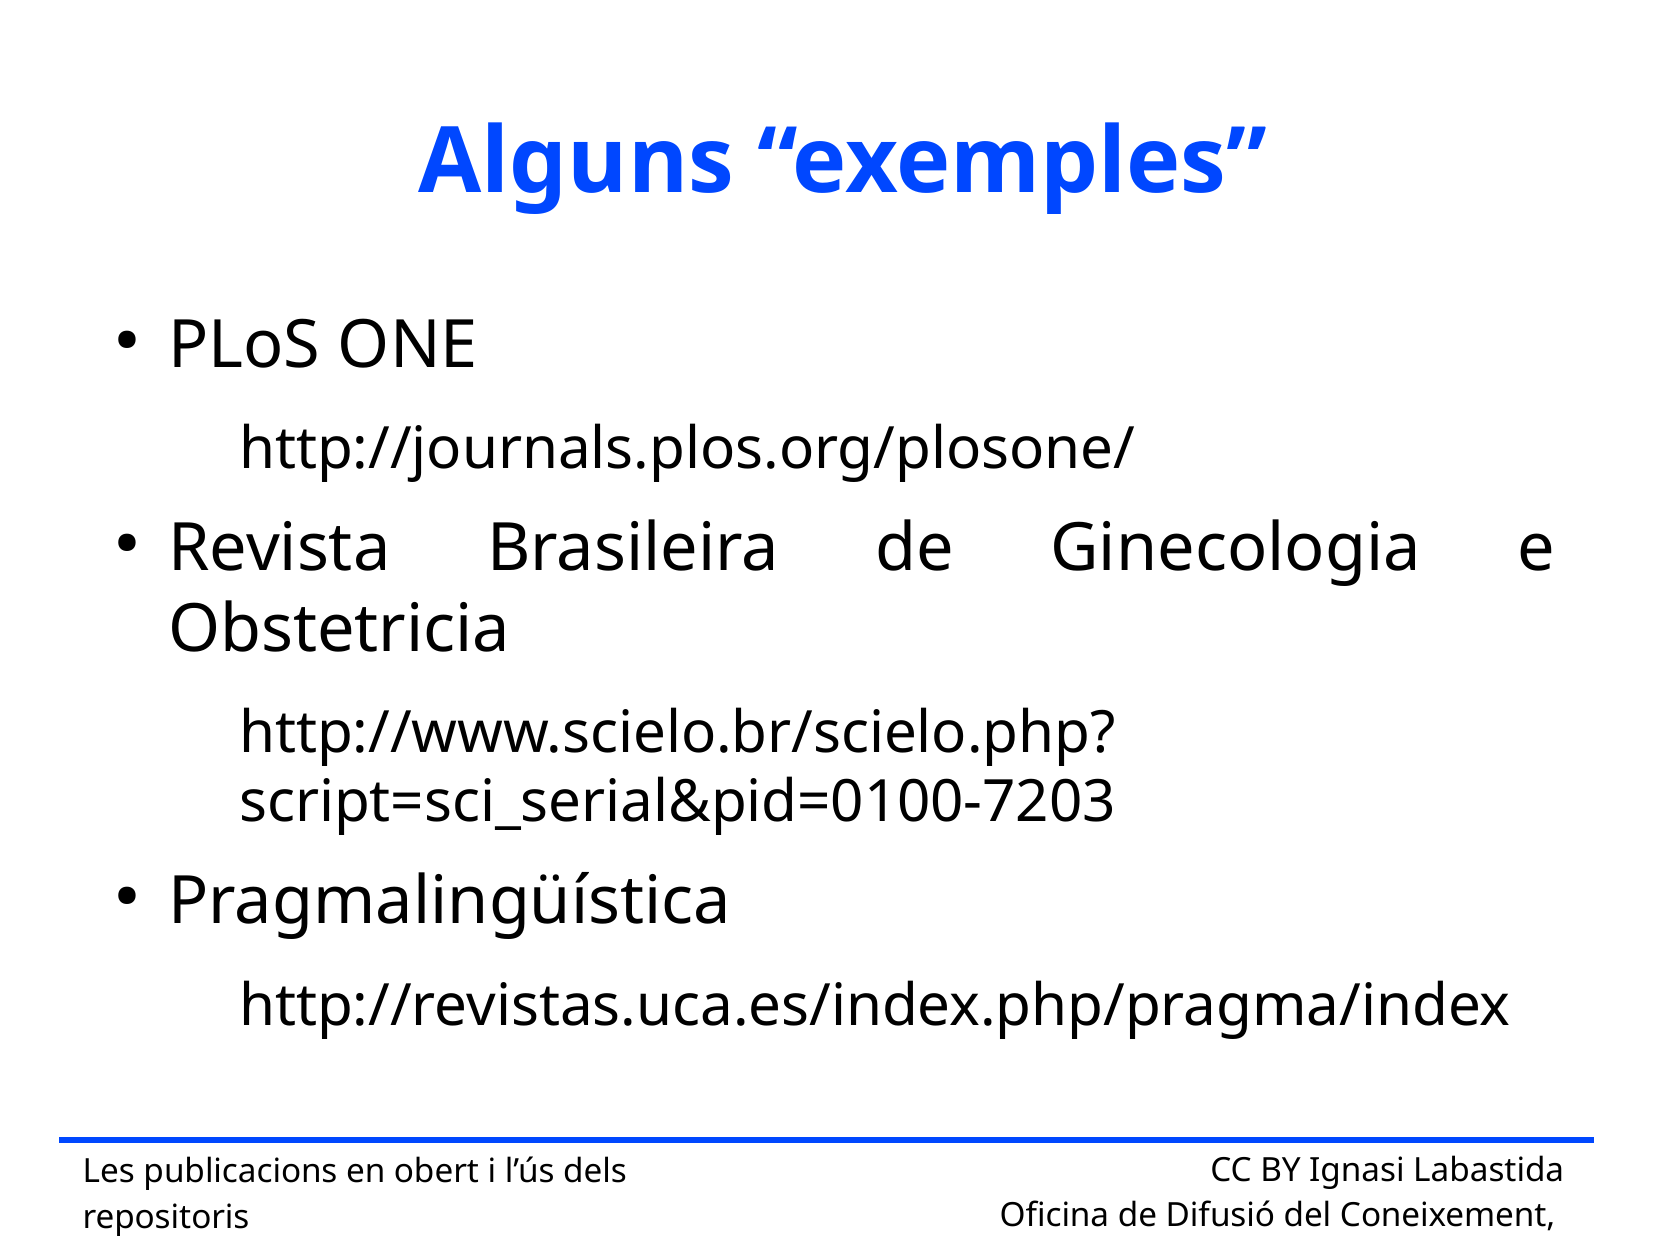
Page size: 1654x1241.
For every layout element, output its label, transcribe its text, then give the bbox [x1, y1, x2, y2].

list PLoS ONE http://journals.plos.org/plosone/ Revista Brasileira de Ginecologia e Obstetricia http://www.scielo.br/scielo.php?script=sci_serial&pid=0100-7203 Pragmalingüística http://revistas.uca.es/index.php/pragma/index [82, 289, 1571, 1108]
title Alguns “exemples” [82, 38, 1571, 267]
